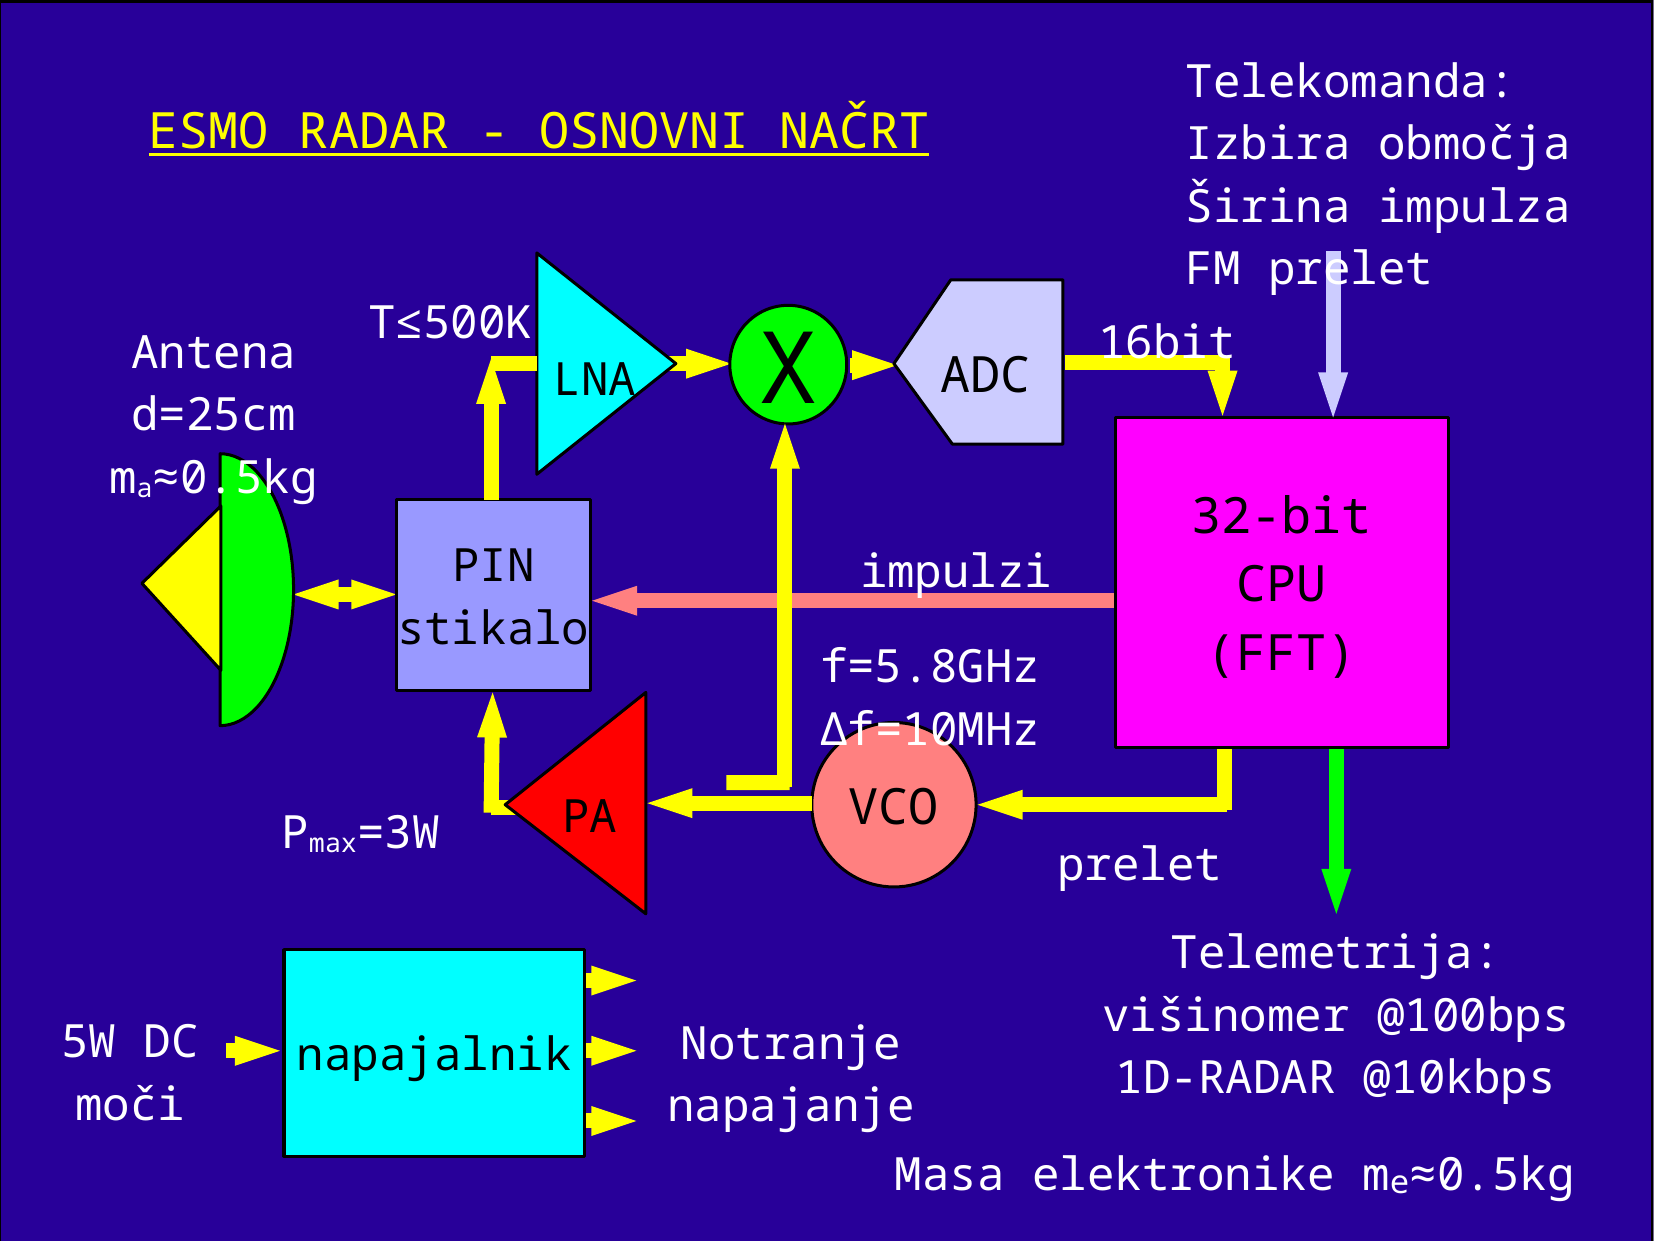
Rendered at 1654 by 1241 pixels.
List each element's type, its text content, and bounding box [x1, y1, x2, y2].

text_box X [729, 305, 847, 424]
text_box 16bit [1083, 302, 1251, 364]
text_box Notranje napajanje [652, 1002, 930, 1110]
text_box 32-bit CPU (FFT) [1115, 417, 1449, 748]
text_box ESMO RADAR - OSNOVNI NAČRT [134, 88, 955, 154]
text_box napajalnik [283, 949, 585, 1157]
text_box T≤500K [353, 281, 549, 343]
text_box Masa elektronike me≈0.5kg [880, 1134, 1590, 1206]
text_box Antena d=25cm ma≈0.5kg [94, 311, 333, 479]
text_box prelet [1042, 824, 1238, 885]
text_box PA [547, 776, 638, 838]
text_box LNA [539, 338, 652, 400]
text_box Pmax=3W [266, 792, 455, 887]
text_box Telekomanda: Izbira območja Širina impulza FM prelet [1170, 40, 1586, 239]
text_box ADC [925, 331, 1046, 397]
text_box [0, 0, 1654, 1241]
text_box VCO [812, 733, 977, 887]
text_box 5W DC moči [46, 1001, 214, 1108]
text_box f=5.8GHz ∆f=10MHz [805, 626, 1056, 733]
text_box impulzi [845, 530, 1068, 592]
text_box PIN stikalo [396, 499, 591, 691]
text_box Telemetrija: višinomer @100bps 1D-RADAR @10kbps [1087, 912, 1585, 1065]
